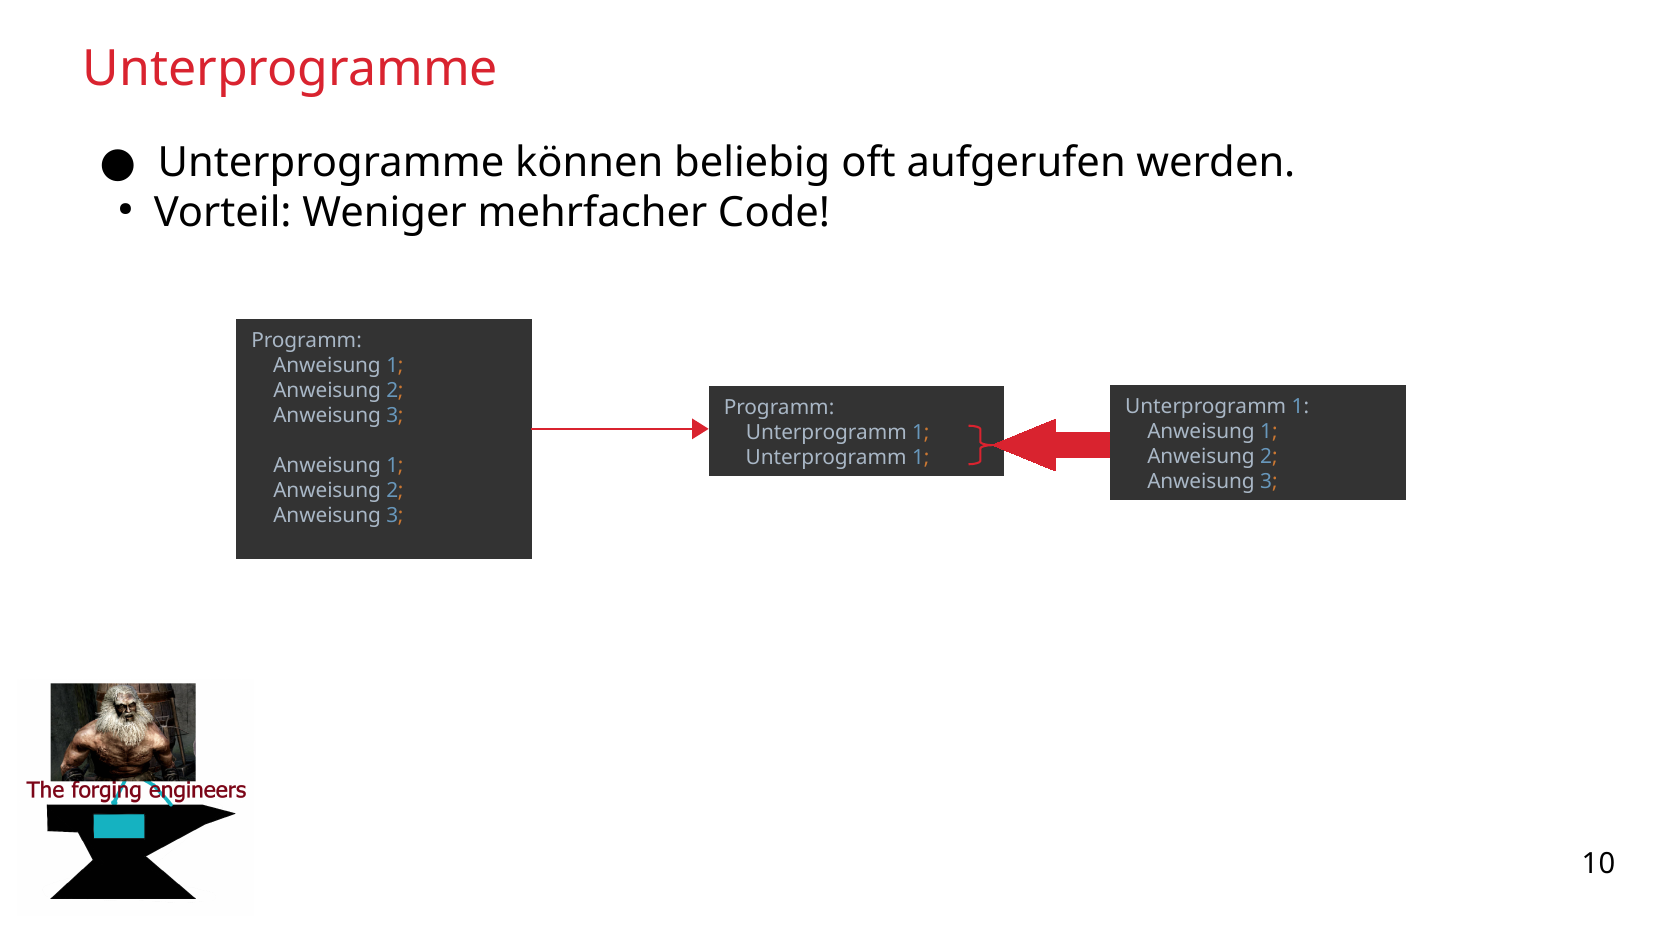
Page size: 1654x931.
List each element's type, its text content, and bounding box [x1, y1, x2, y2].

text_box Unterprogramme können beliebig oft aufgerufen werden. Vorteil: Weniger mehrfacher Code! [82, 135, 1560, 390]
text_box [994, 419, 1110, 471]
text_box Unterprogramm 1: Anweisung 1; Anweisung 2; Anweisung 3; [1110, 385, 1406, 500]
text_box Programm: Unterprogramm 1; Unterprogramm 1; [709, 386, 1004, 476]
text_box Programm: Anweisung 1; Anweisung 2; Anweisung 3; Anweisung 1; Anweisung 2; Anweisung 3; [236, 319, 532, 559]
picture [17, 679, 254, 916]
title Unterprogramme [82, 37, 1571, 95]
